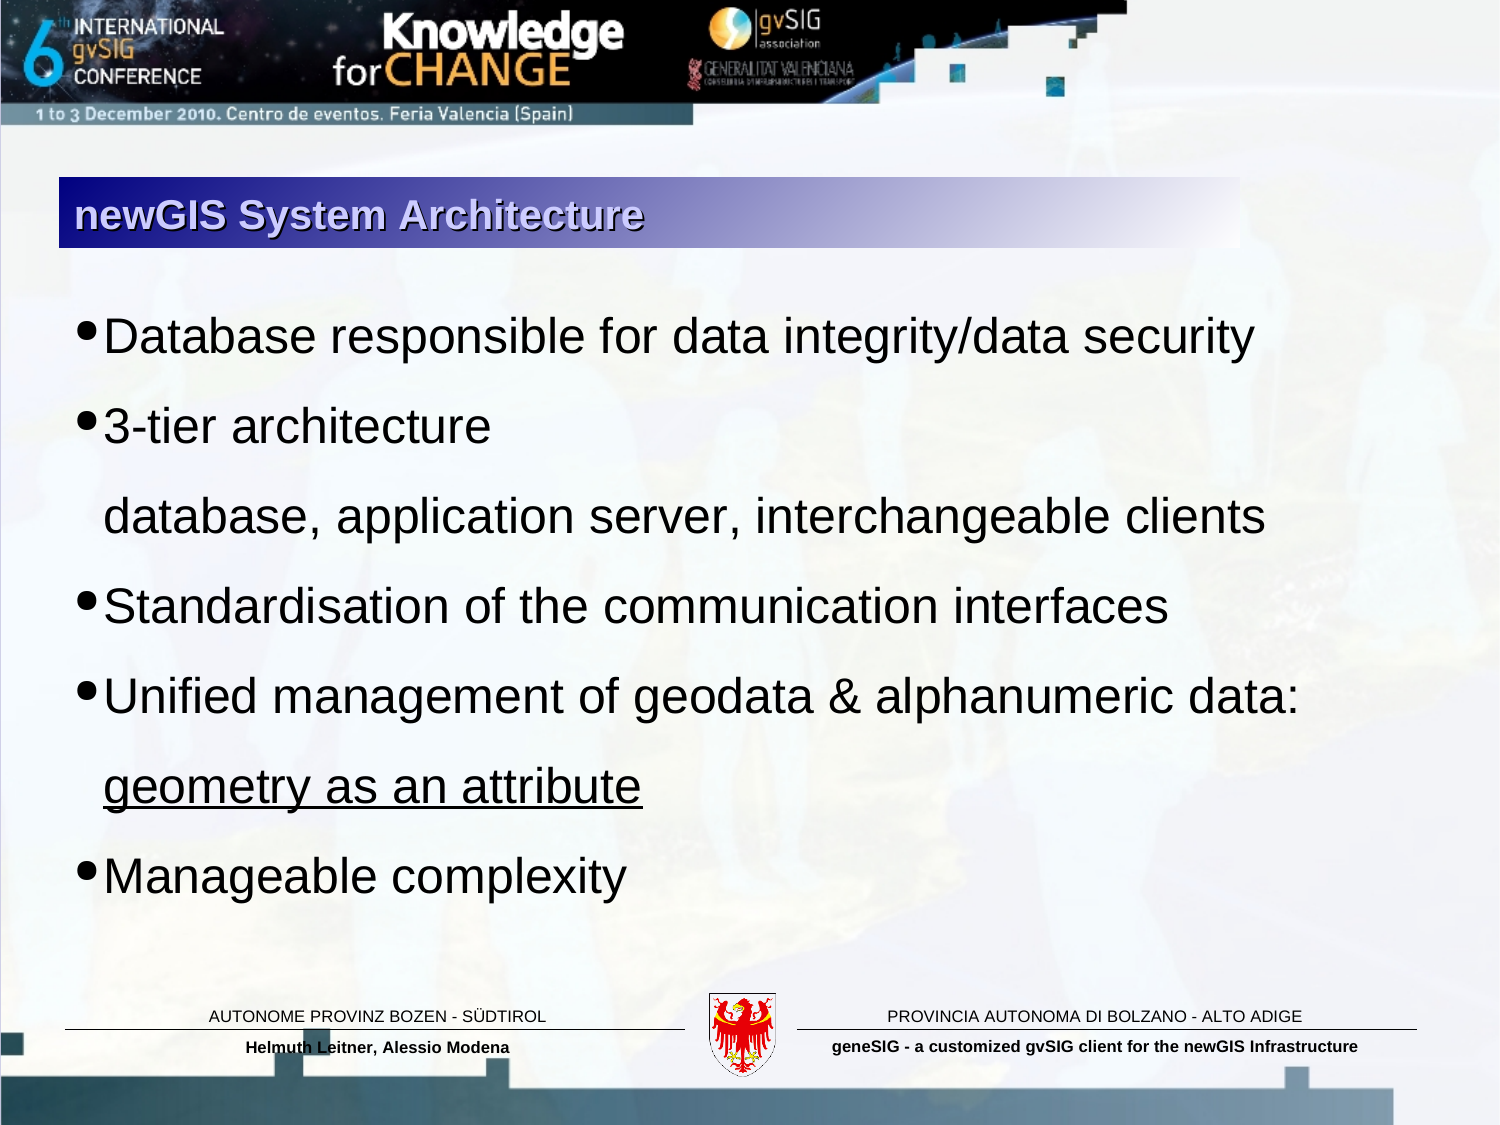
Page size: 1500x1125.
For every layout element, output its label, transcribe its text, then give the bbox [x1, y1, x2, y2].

picture [0, 0, 1500, 1125]
text_box newGIS System Architecture [59, 177, 1240, 248]
text_box Database responsible for data integrity/data security 3-tier architecture database, application server, interchangeable clients Standardisation of the communication interfaces Unified management of geodata & alphanumeric data: geometry as an attribute Manageable complexity [59, 265, 1418, 911]
